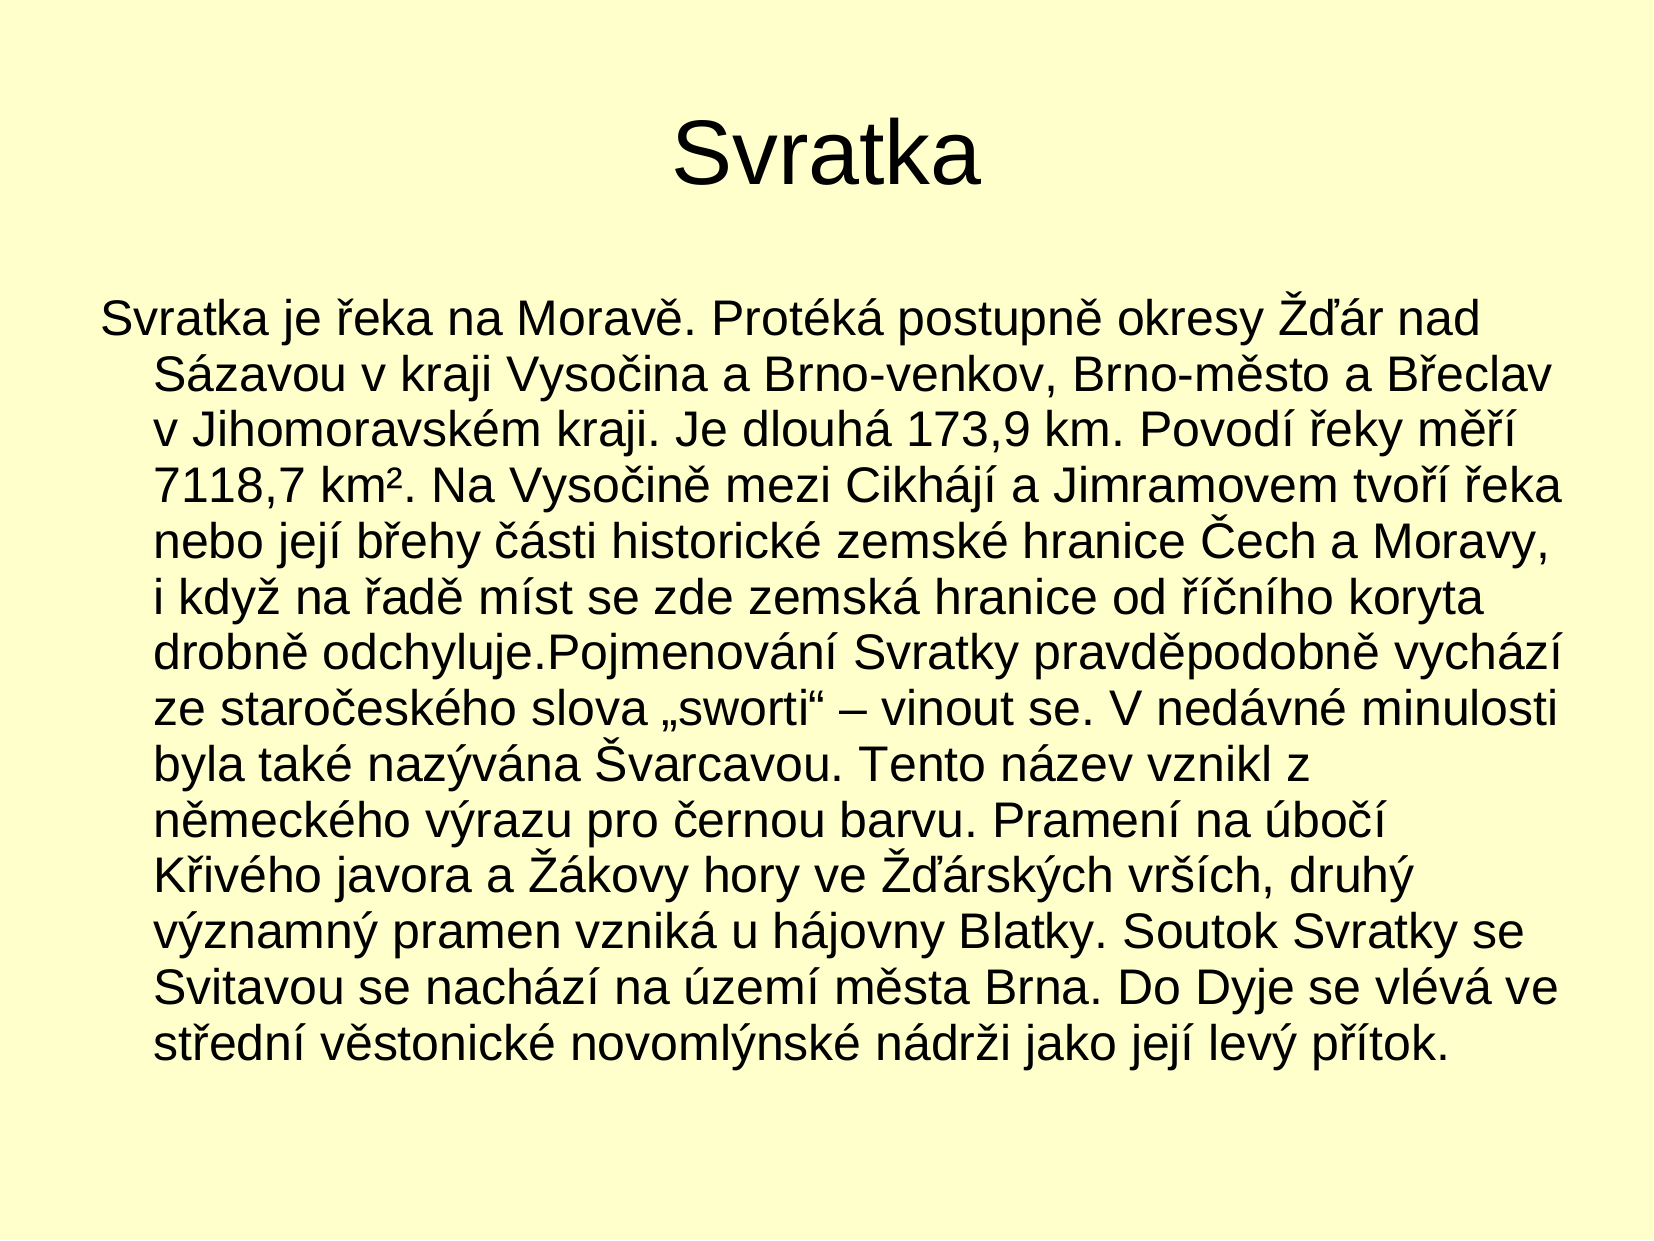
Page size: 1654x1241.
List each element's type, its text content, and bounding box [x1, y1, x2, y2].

title Svratka [82, 49, 1571, 257]
list Svratka je řeka na Moravě. Protéká postupně okresy Žďár nad Sázavou v kraji Vysočina a Brno-venkov, Brno-město a Břeclav v Jihomoravském kraji. Je dlouhá 173,9 km. Povodí řeky měří 7118,7 km². Na Vysočině mezi Cikhájí a Jimramovem tvoří řeka nebo její břehy části historické zemské hranice Čech a Moravy, i když na řadě míst se zde zemská hranice od říčního koryta drobně odchyluje.Pojmenování Svratky pravděpodobně vychází ze staročeského slova „sworti“ – vinout se. V nedávné minulosti byla také nazývána Švarcavou. Tento název vznikl z německého výrazu pro černou barvu. Pramení na úbočí Křivého javora a Žákovy hory ve Žďárských vrších, druhý významný pramen vzniká u hájovny Blatky. Soutok Svratky se Svitavou se nachází na území města Brna. Do Dyje se vlévá ve střední věstonické novomlýnské nádrži jako její levý přítok. [82, 290, 1571, 1109]
